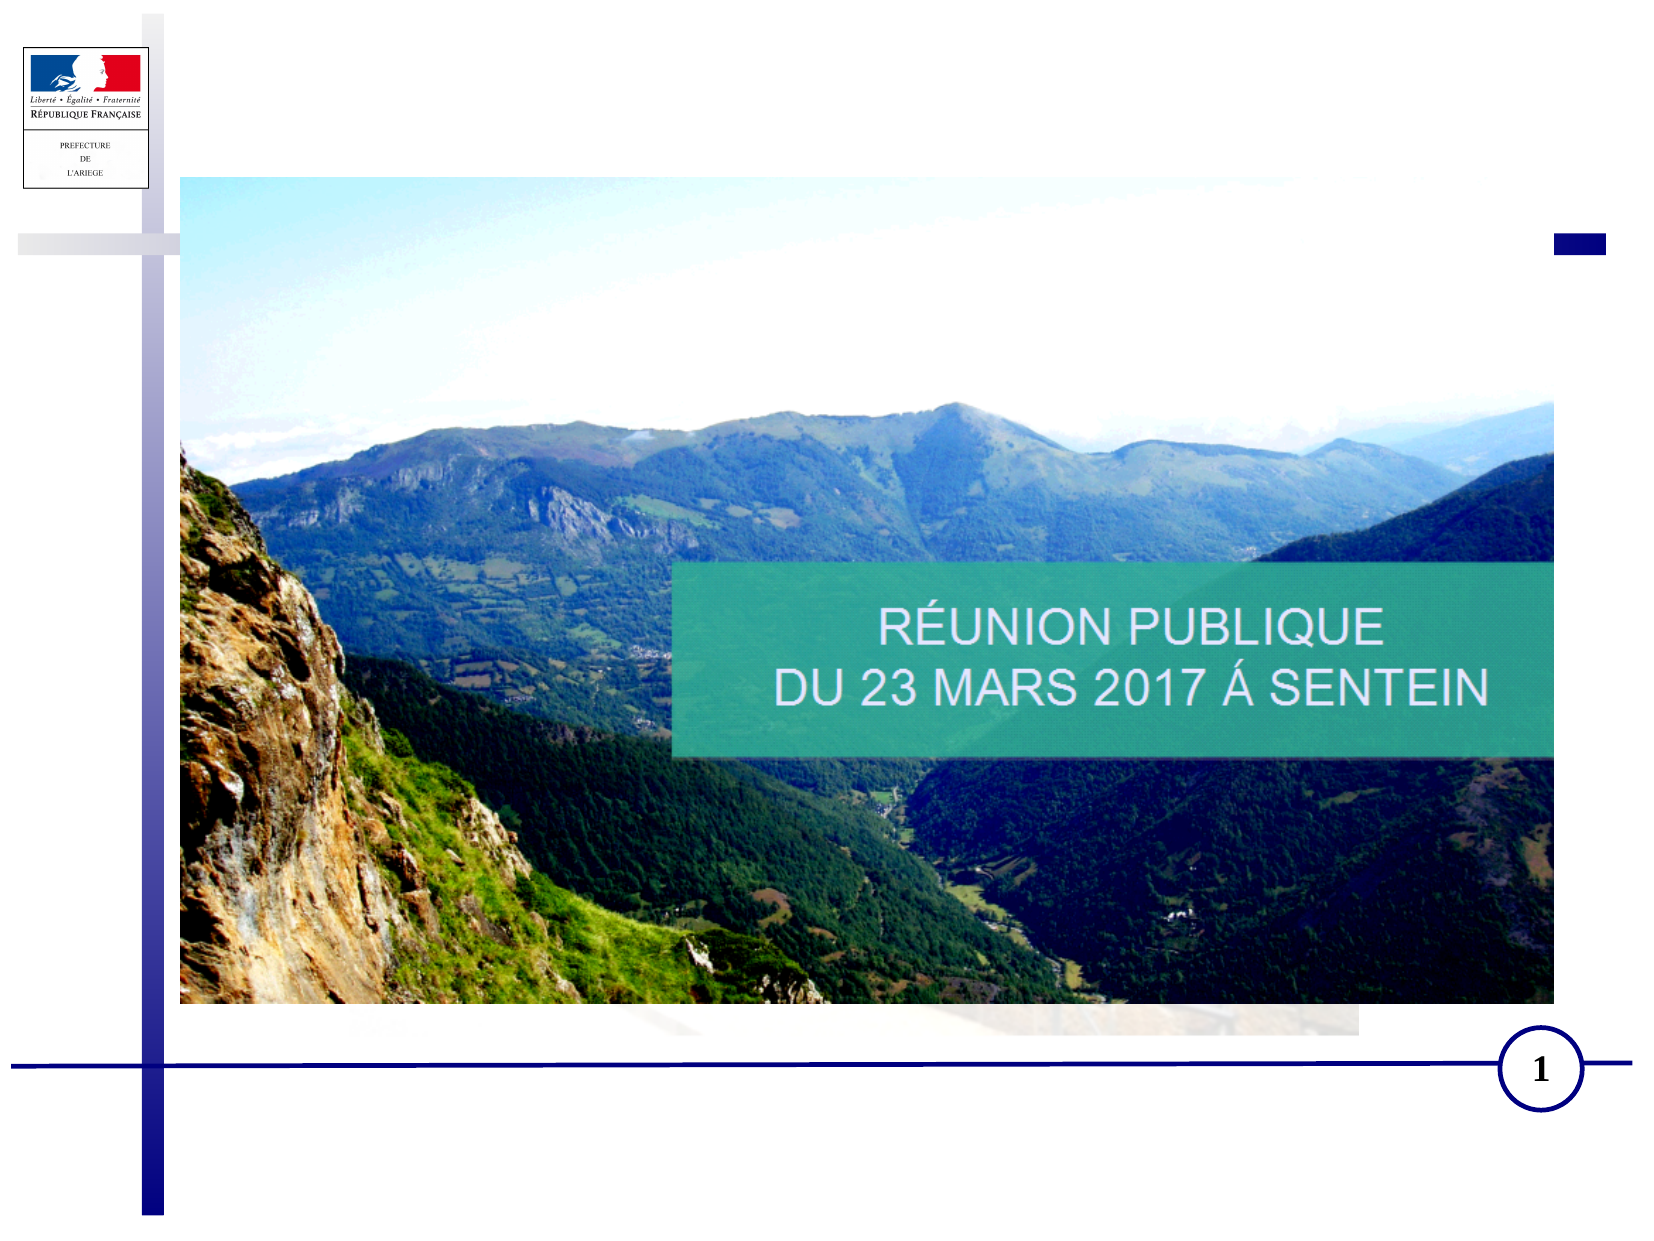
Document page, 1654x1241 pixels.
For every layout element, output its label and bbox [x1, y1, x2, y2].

picture [180, 177, 1554, 1040]
picture [23, 47, 149, 189]
